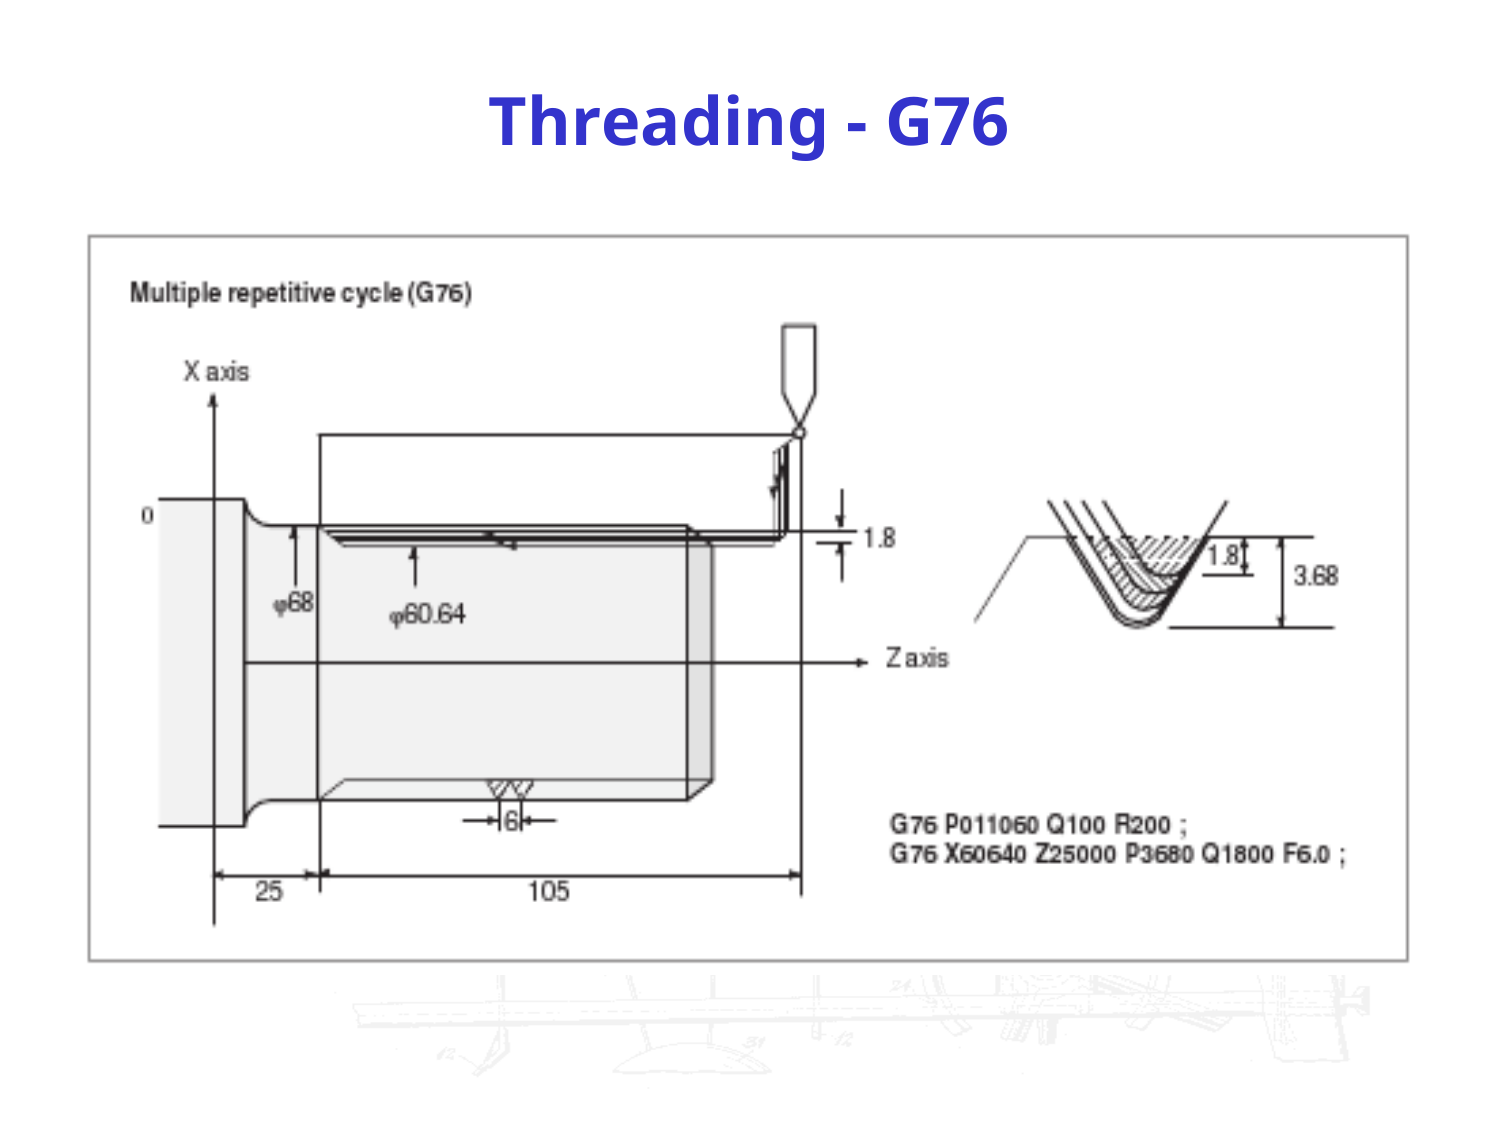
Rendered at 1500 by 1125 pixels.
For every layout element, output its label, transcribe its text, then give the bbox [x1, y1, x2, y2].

picture [0, 0, 1500, 1125]
title Threading - G76 [112, 31, 1387, 207]
